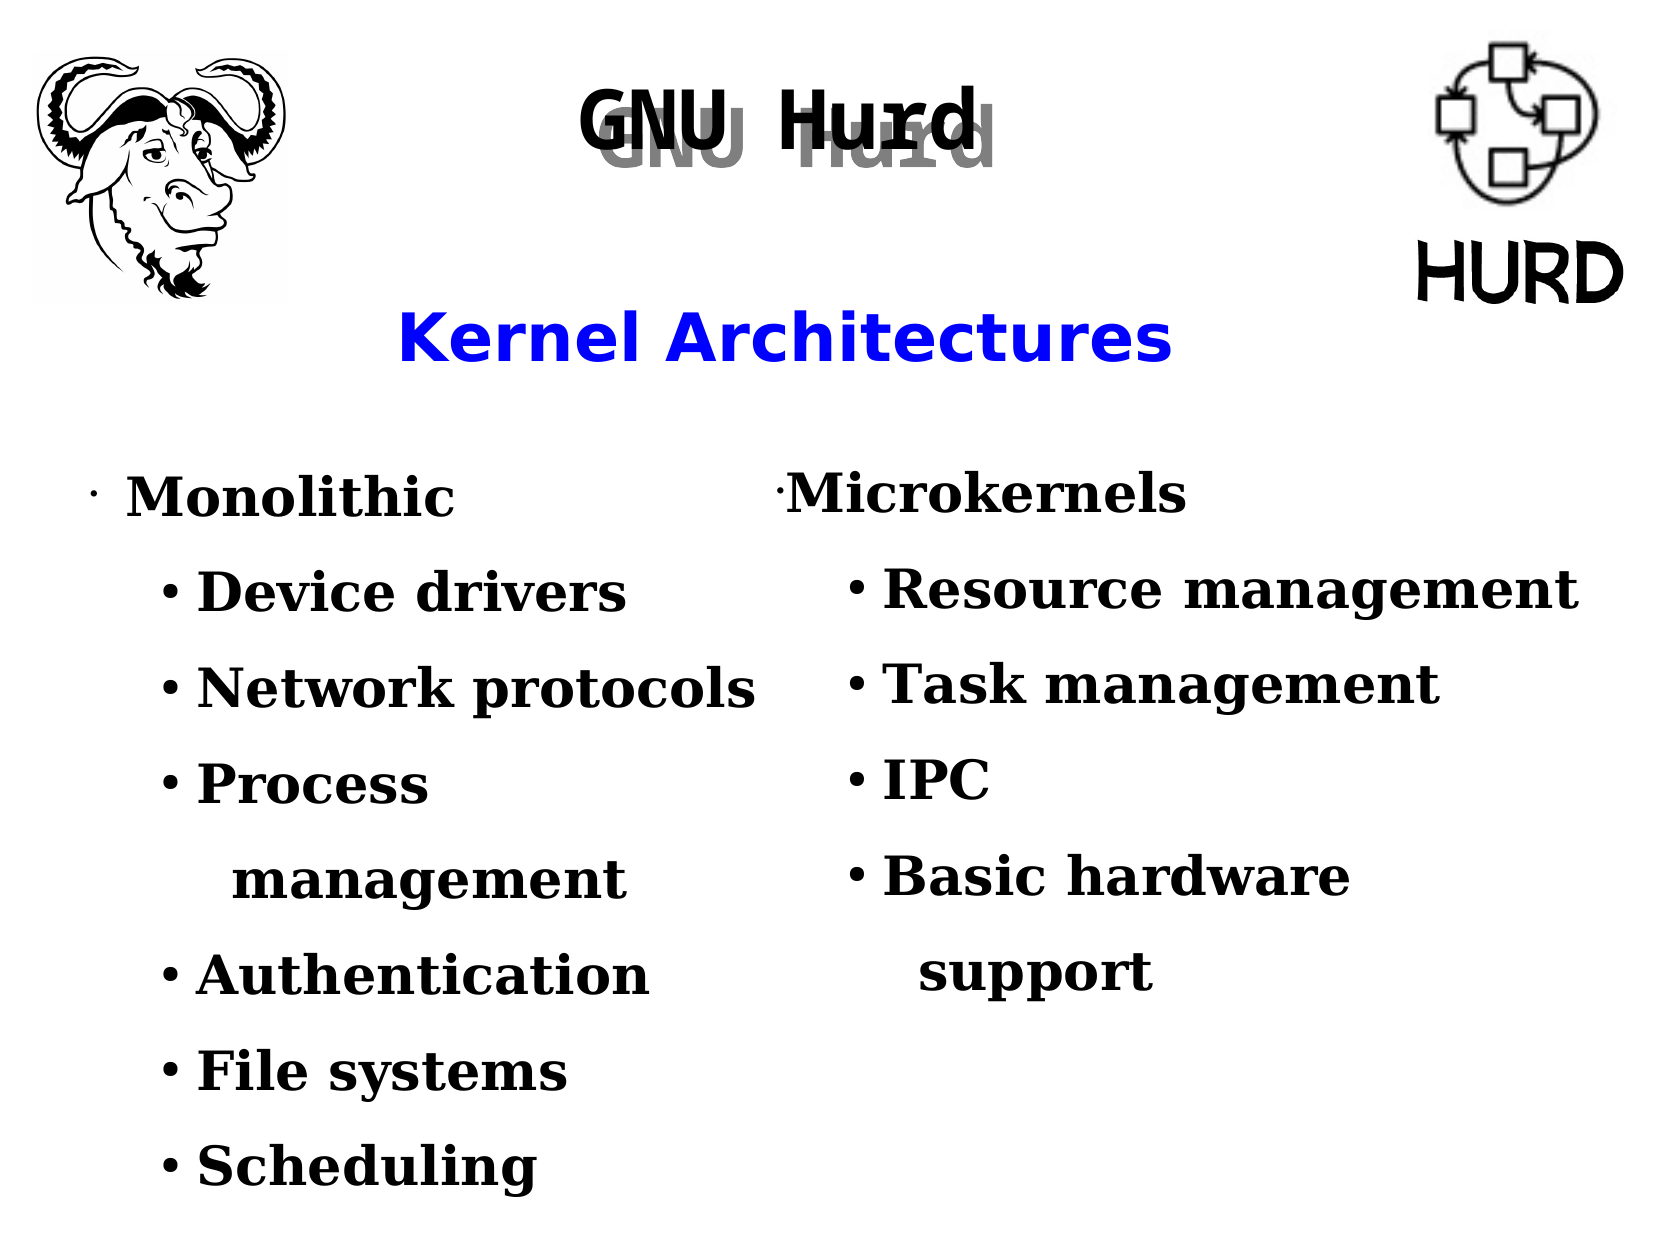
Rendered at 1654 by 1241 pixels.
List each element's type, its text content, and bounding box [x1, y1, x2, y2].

text_box Microkernels Resource management Task management IPC Basic hardware support [776, 429, 1603, 991]
text_box GNU Hurd [578, 60, 1028, 158]
text_box Kernel Architectures [396, 260, 1234, 339]
picture [1428, 17, 1618, 224]
picture [1409, 238, 1628, 309]
text_box [1048, 340, 1654, 400]
picture [33, 50, 289, 305]
text_box Monolithic Device drivers Network protocols Process management Authentication File systems Scheduling [19, 433, 765, 1167]
